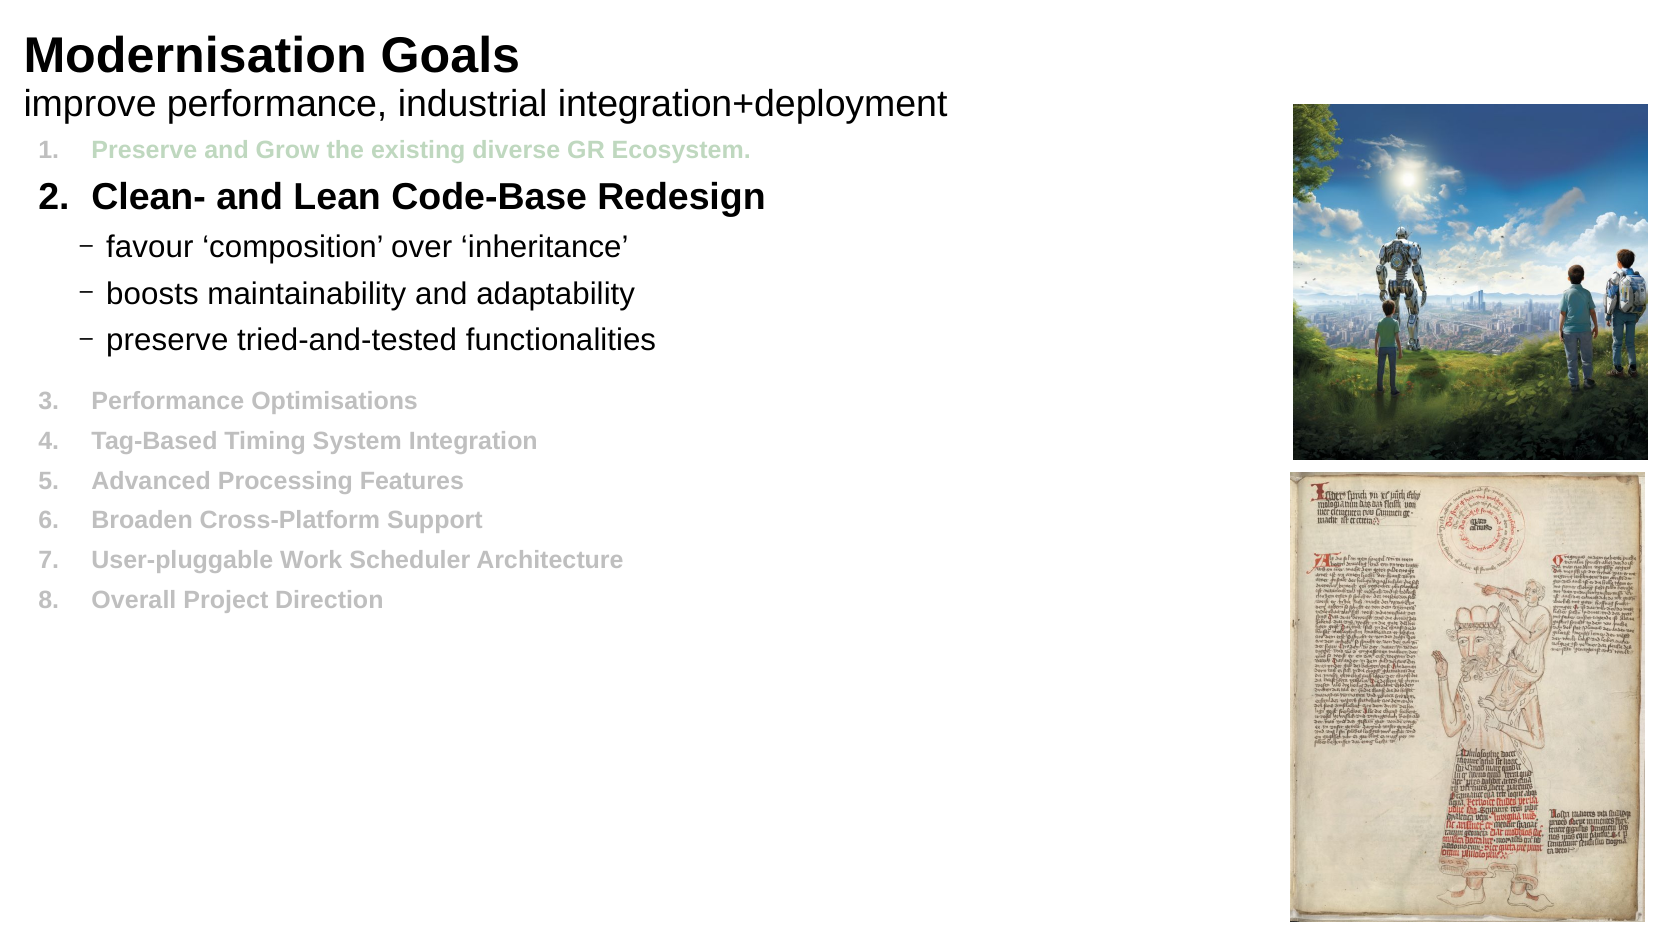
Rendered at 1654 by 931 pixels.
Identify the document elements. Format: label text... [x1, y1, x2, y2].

picture [1290, 472, 1645, 922]
picture [1293, 104, 1648, 460]
title Modernisation Goals improve performance, industrial integration+deployment [23, 5, 1586, 146]
text_box [14, 372, 1261, 671]
text_box [17, 124, 1264, 172]
list Preserve and Grow the existing diverse GR Ecosystem. Clean- and Lean Code-Base Redesign favour ‘composition’ over ‘inheritance’ boosts maintainability and adaptability preserve tried-and-tested functionalities Performance Optimisations Tag-Based Timing System Integration Advanced Processing Features Broaden Cross-Platform Support User-pluggable Work Scheduler Architecture Overall Project Direction [20, 135, 1282, 907]
